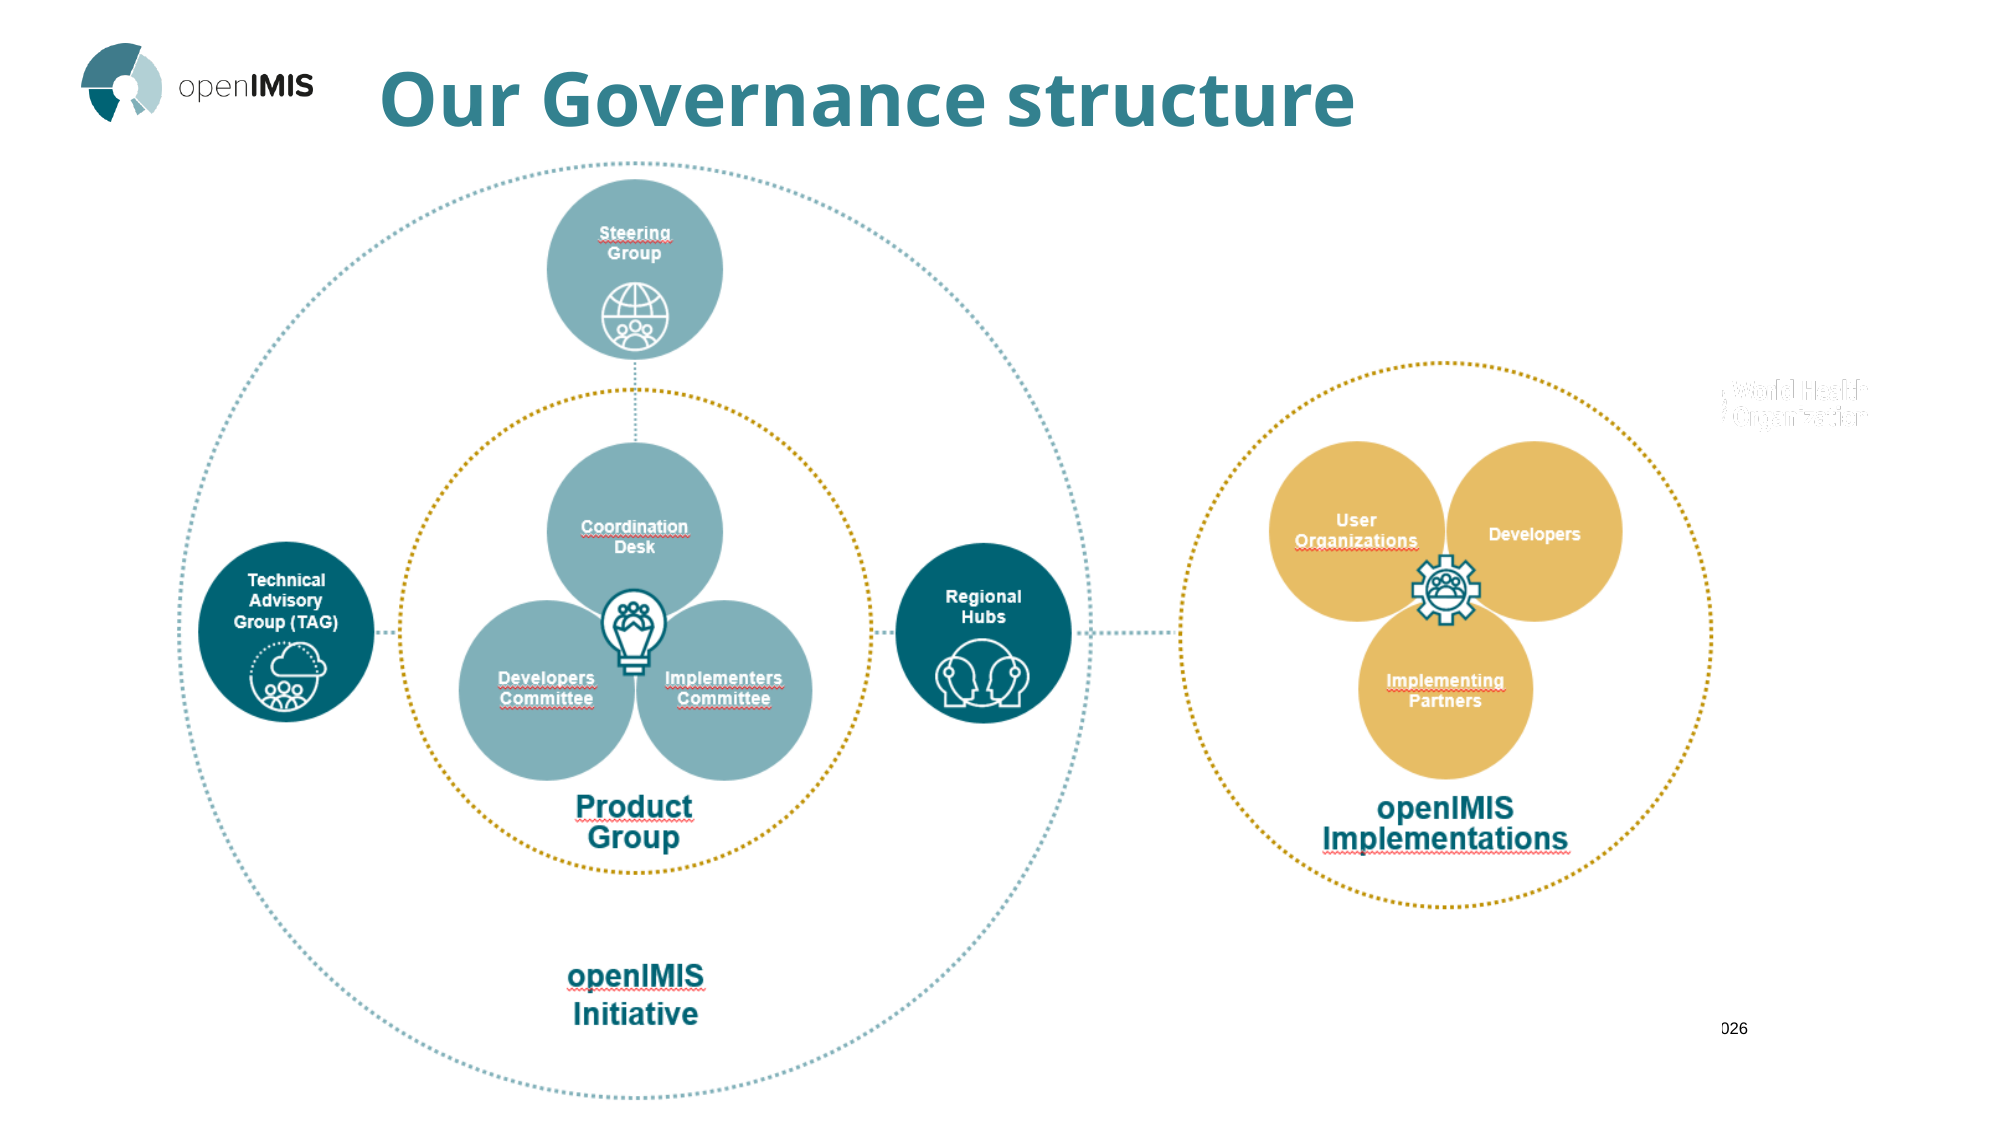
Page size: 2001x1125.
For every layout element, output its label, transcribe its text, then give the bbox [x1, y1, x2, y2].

title Our Governance structure [363, 45, 1939, 160]
slide_number 13/06/2020 [1722, 1017, 1875, 1085]
picture [81, 43, 313, 122]
picture [140, 159, 1922, 1109]
